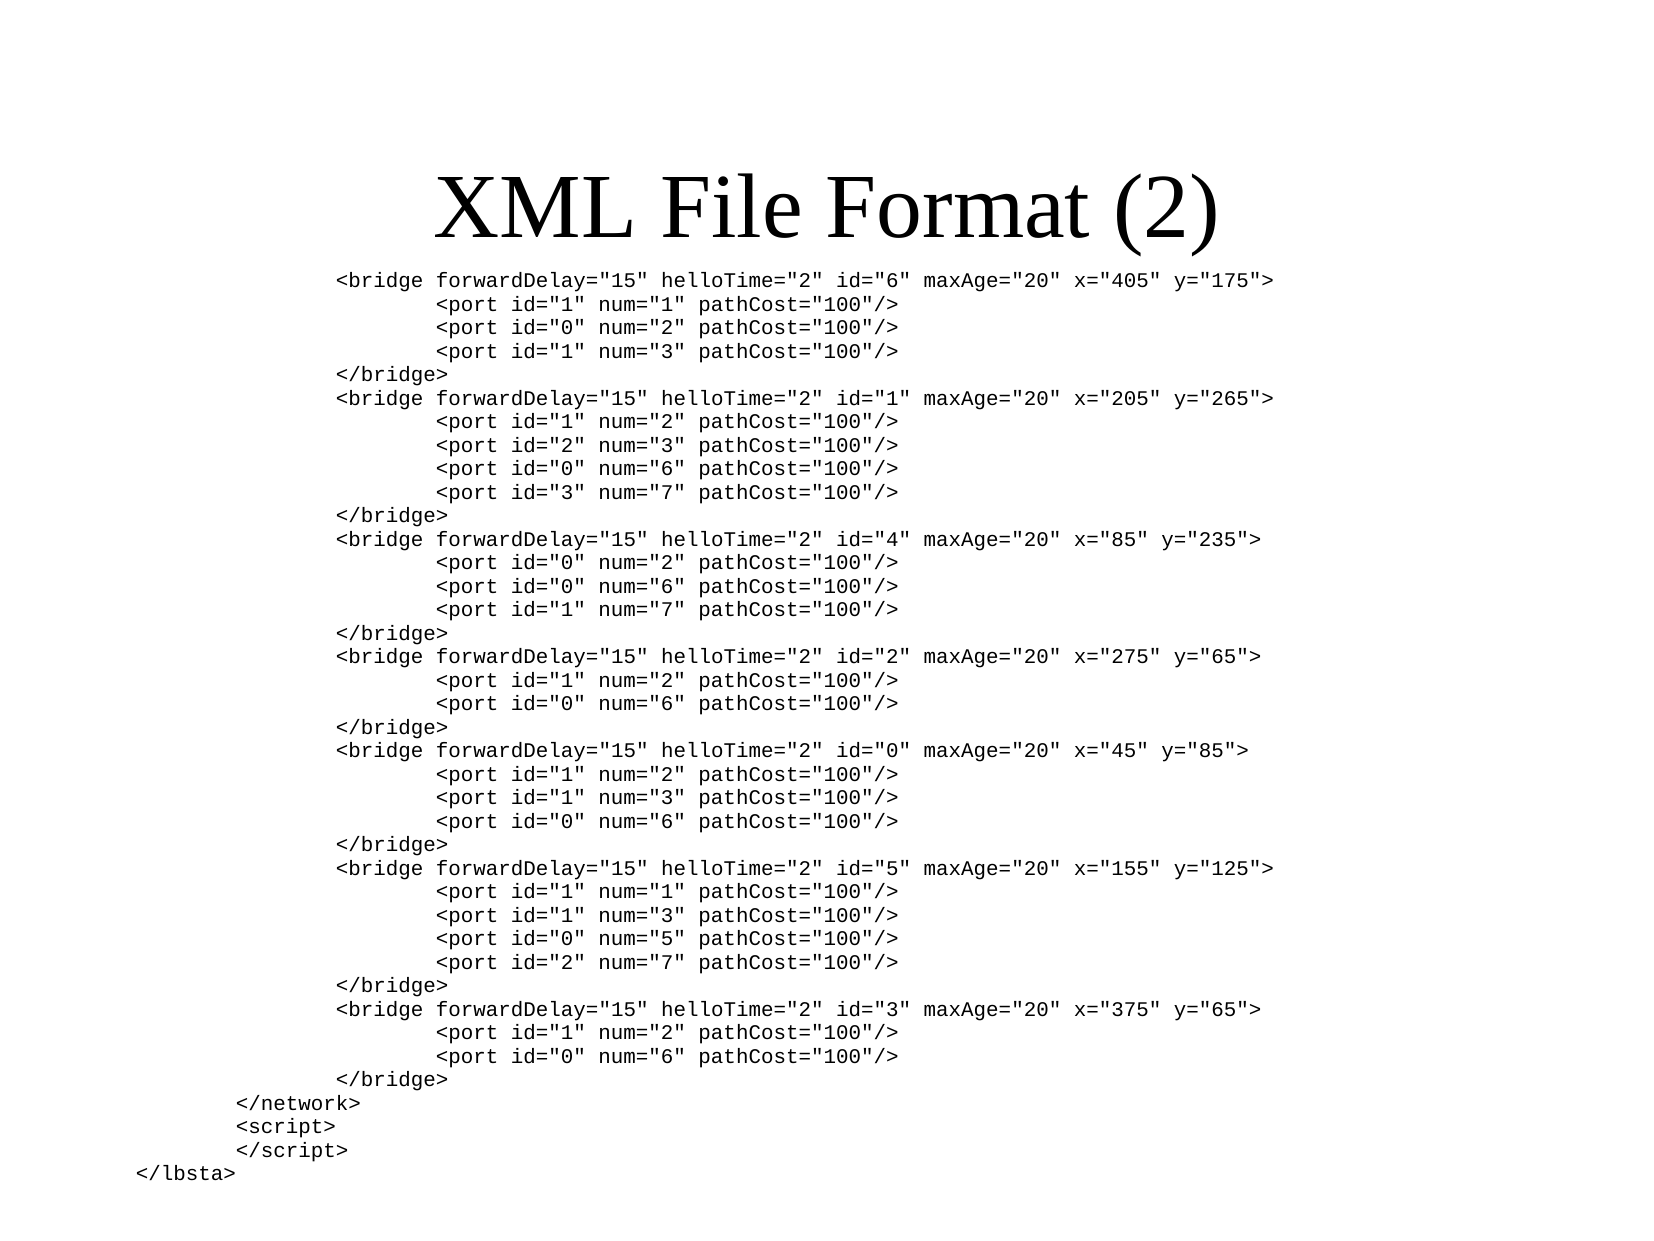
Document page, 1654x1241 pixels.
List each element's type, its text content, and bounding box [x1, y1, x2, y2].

list <bridge forwardDelay="15" helloTime="2" id="6" maxAge="20" x="405" y="175"> <port id="1" num="1" pathCost="100"/> <port id="0" num="2" pathCost="100"/> <port id="1" num="3" pathCost="100"/> </bridge> <bridge forwardDelay="15" helloTime="2" id="1" maxAge="20" x="205" y="265"> <port id="1" num="2" pathCost="100"/> <port id="2" num="3" pathCost="100"/> <port id="0" num="6" pathCost="100"/> <port id="3" num="7" pathCost="100"/> </bridge> <bridge forwardDelay="15" helloTime="2" id="4" maxAge="20" x="85" y="235"> <port id="0" num="2" pathCost="100"/> <port id="0" num="6" pathCost="100"/> <port id="1" num="7" pathCost="100"/> </bridge> <bridge forwardDelay="15" helloTime="2" id="2" maxAge="20" x="275" y="65"> <port id="1" num="2" pathCost="100"/> <port id="0" num="6" pathCost="100"/> </bridge> <bridge forwardDelay="15" helloTime="2" id="0" maxAge="20" x="45" y="85"> <port id="1" num="2" pathCost="100"/> <port id="1" num="3" pathCost="100"/> <port id="0" num="6" pathCost="100"/> </bridge> <bridge forwardDelay="15" helloTime="2" id="5" maxAge="20" x="155" y="125"> <port id="1" num="1" pathCost="100"/> <port id="1" num="3" pathCost="100"/> <port id="0" num="5" pathCost="100"/> <port id="2" num="7" pathCost="100"/> </bridge> <bridge forwardDelay="15" helloTime="2" id="3" maxAge="20" x="375" y="65"> <port id="1" num="2" pathCost="100"/> <port id="0" num="6" pathCost="100"/> </bridge> </network> <script> </script> </lbsta> [118, 270, 1531, 1211]
title XML File Format (2) [121, 102, 1534, 311]
